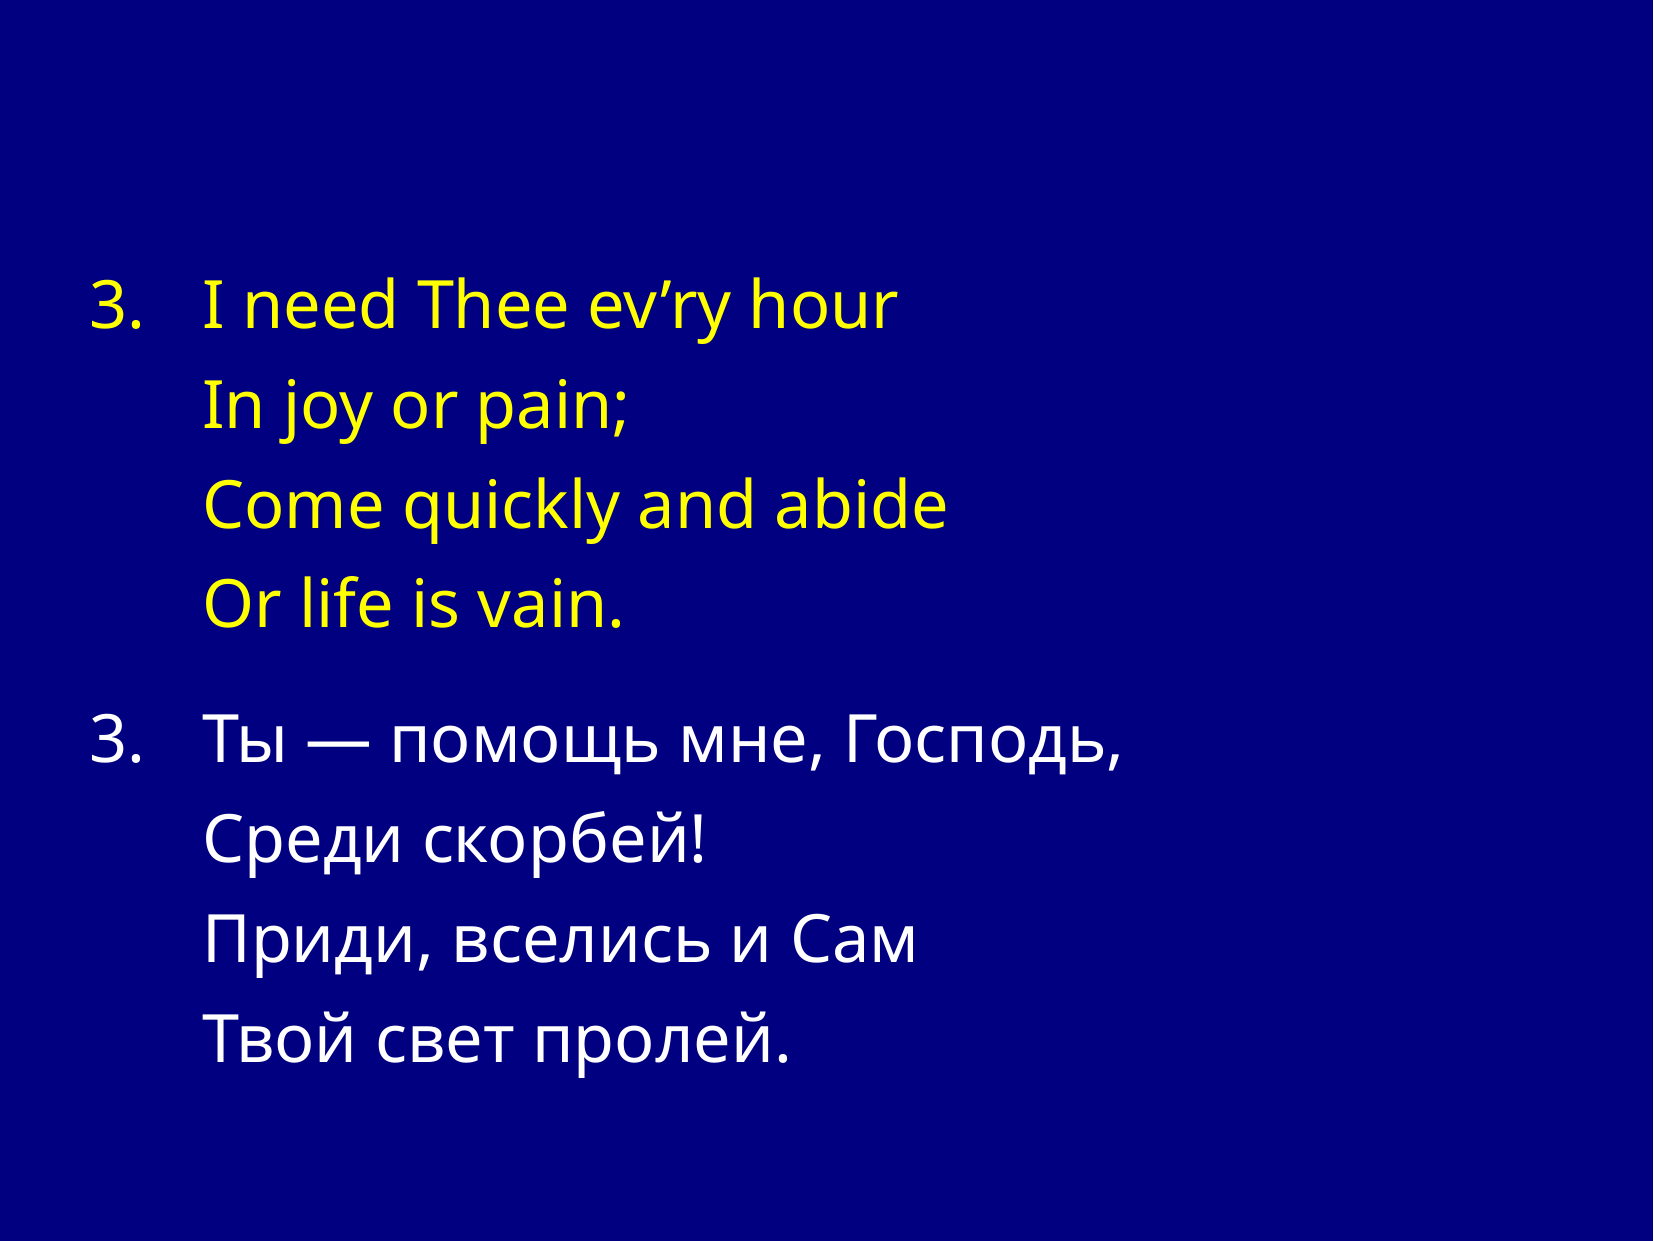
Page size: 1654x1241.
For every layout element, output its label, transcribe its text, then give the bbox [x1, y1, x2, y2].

text_box 3. Ты — помощь мне, Господь, Среди скорбей! Приди, вселись и Сам Твой свет пролей. [75, 675, 1576, 1163]
text_box 3. I need Thee ev’ry hour In joy or pain; Come quickly and abide Or life is vain. [75, 150, 1576, 638]
